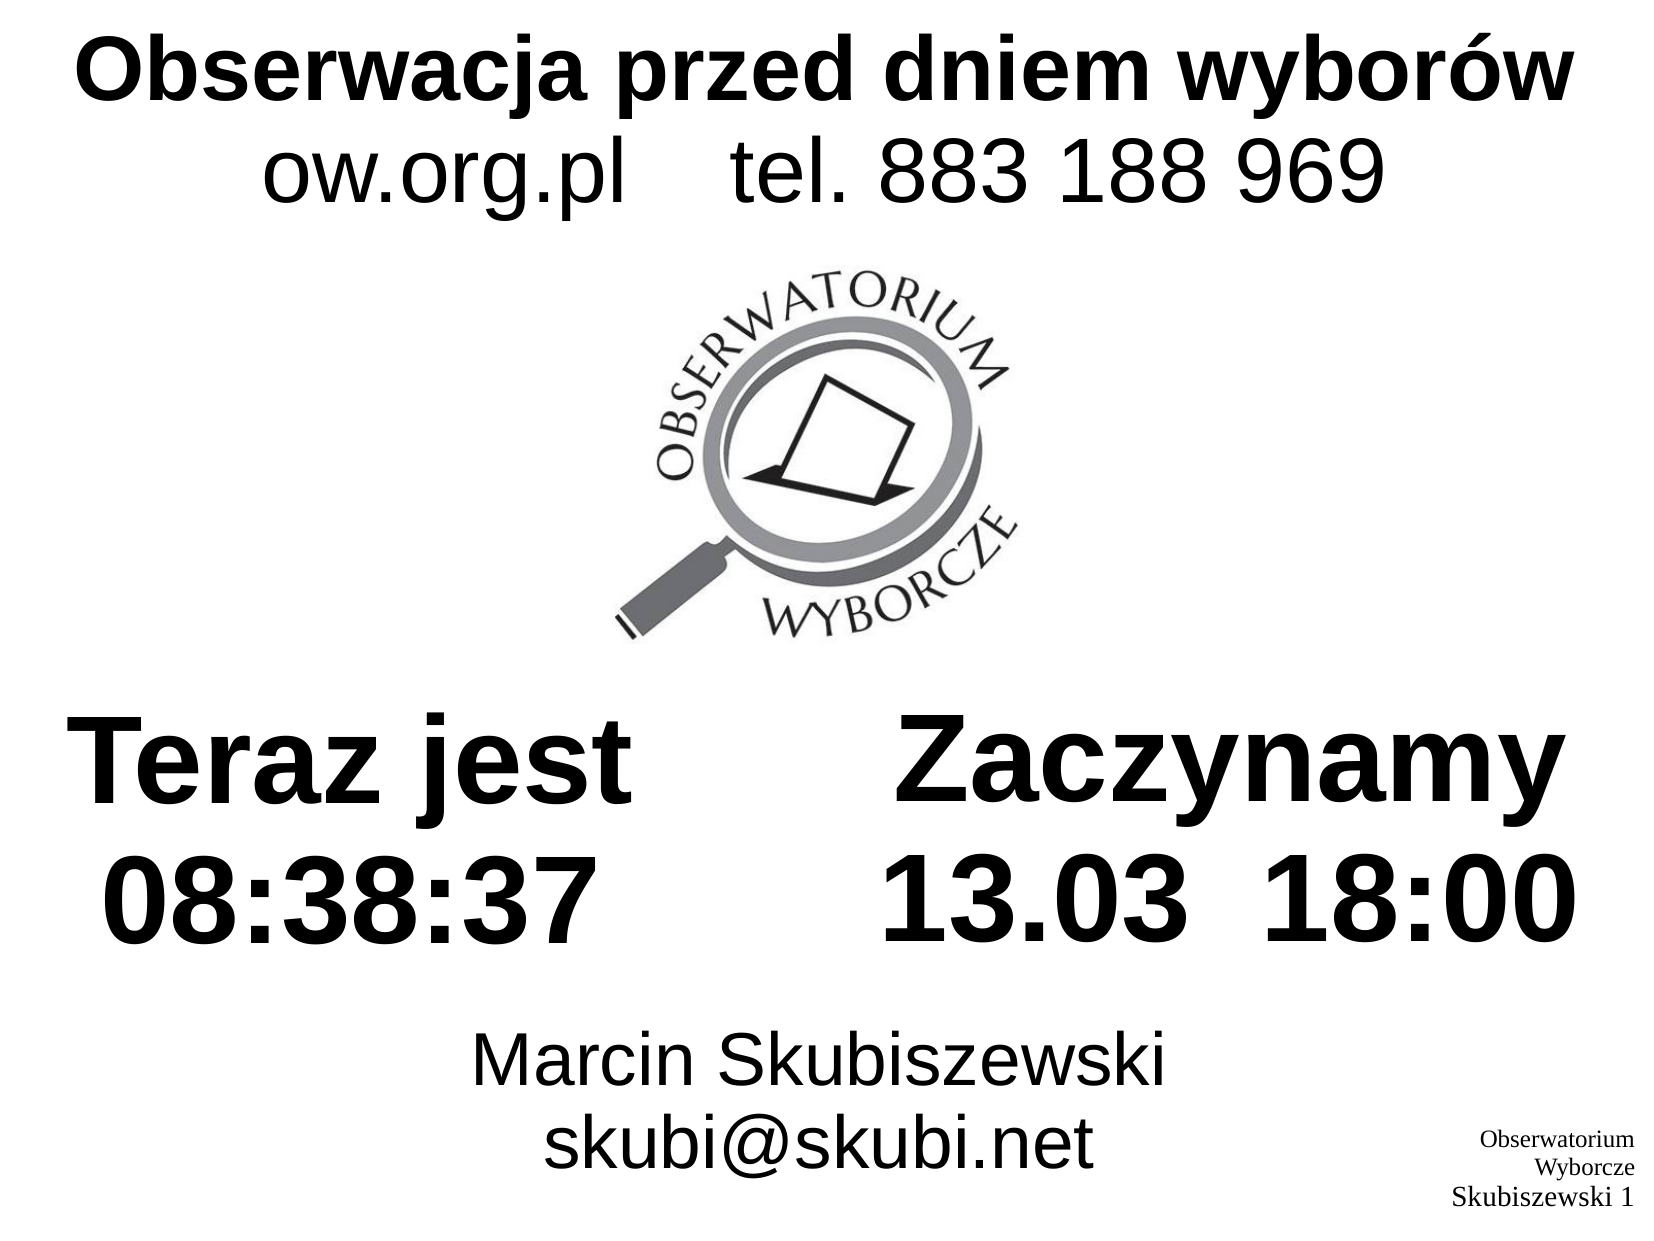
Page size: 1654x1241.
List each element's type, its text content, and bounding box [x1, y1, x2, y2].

title Zaczynamy 13.03 18:00 [855, 675, 1606, 981]
title Marcin Skubiszewski skubi@skubi.net [75, 1016, 1564, 1186]
title Teraz jest 16:19:46 [28, 690, 673, 970]
picture [480, 265, 1156, 646]
title Obserwacja przed dniem wyborów ow.org.pl tel. 883 188 969 [15, 15, 1636, 226]
